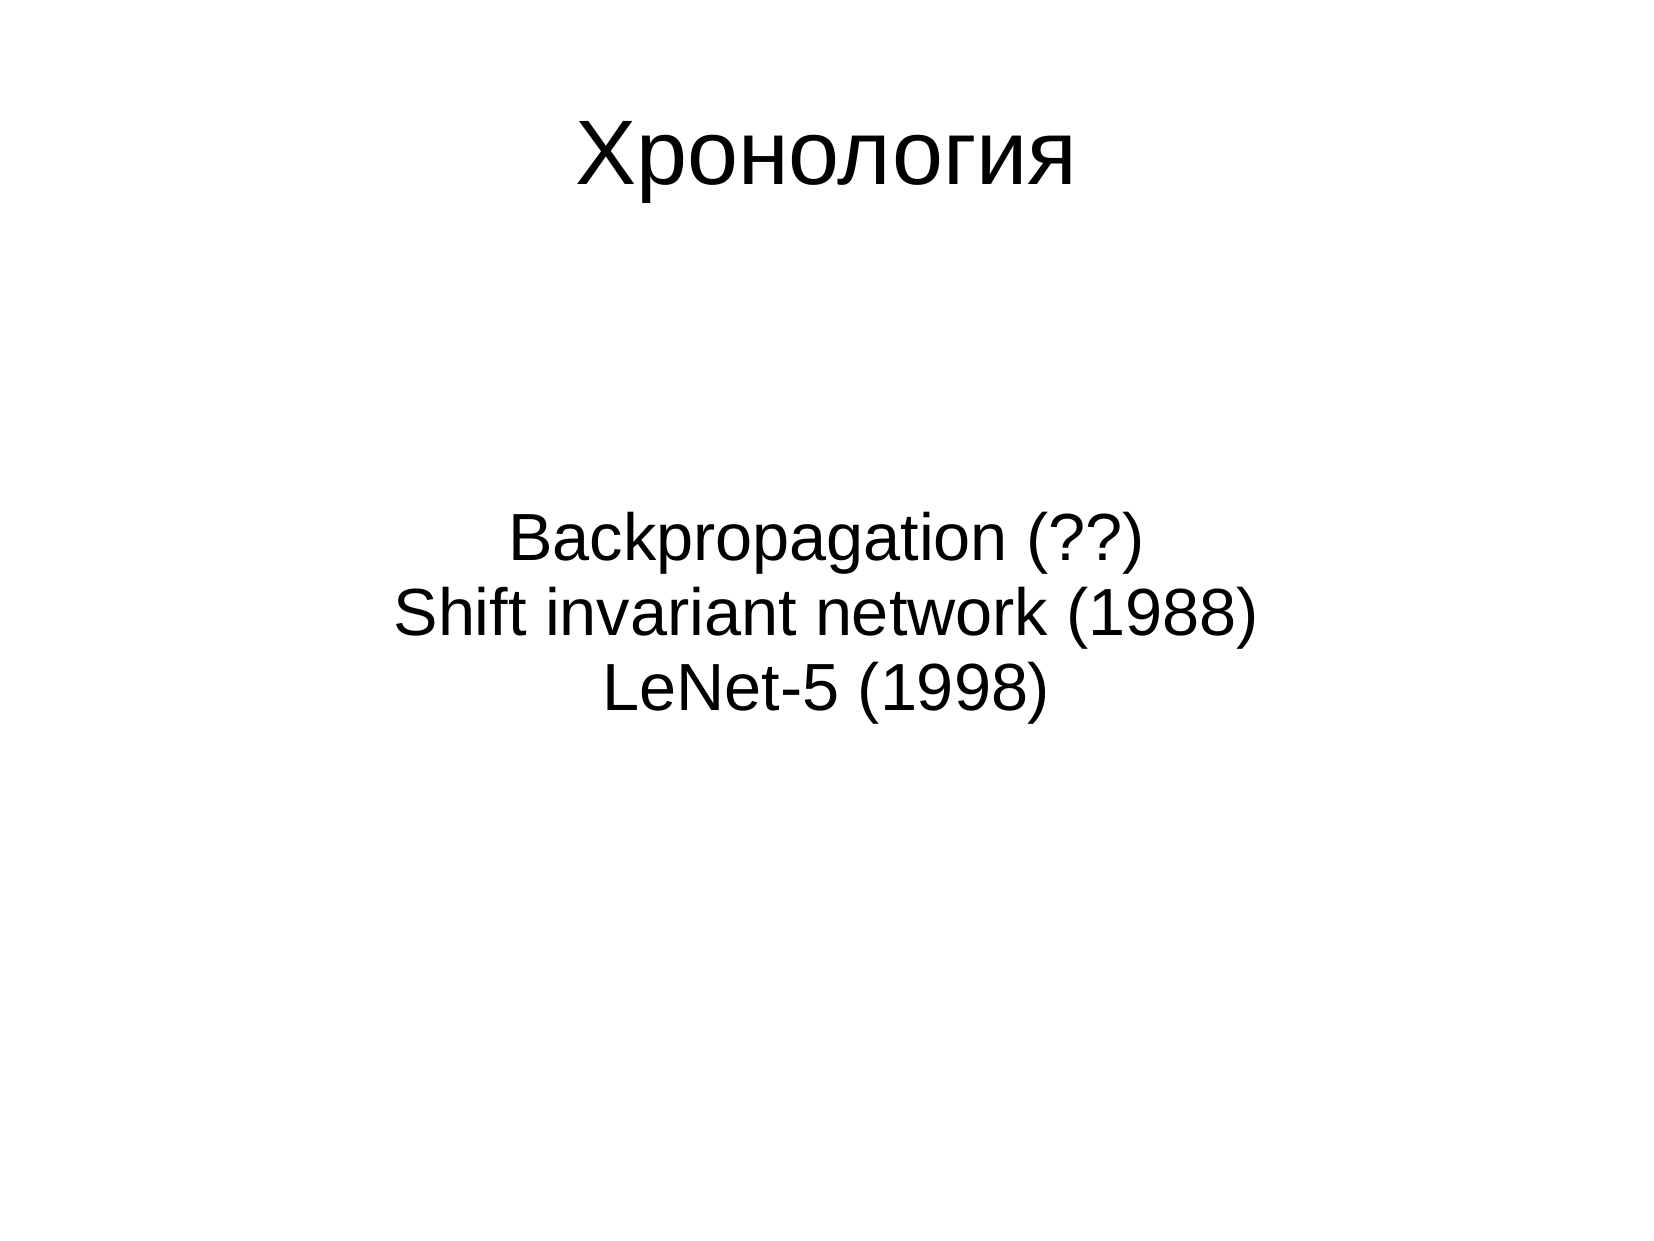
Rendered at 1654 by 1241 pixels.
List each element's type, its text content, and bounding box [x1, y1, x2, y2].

title Хронология [82, 49, 1571, 257]
subtitle Backpropagation (??) Shift invariant network (1988) LeNet-5 (1998) [82, 290, 1571, 1010]
